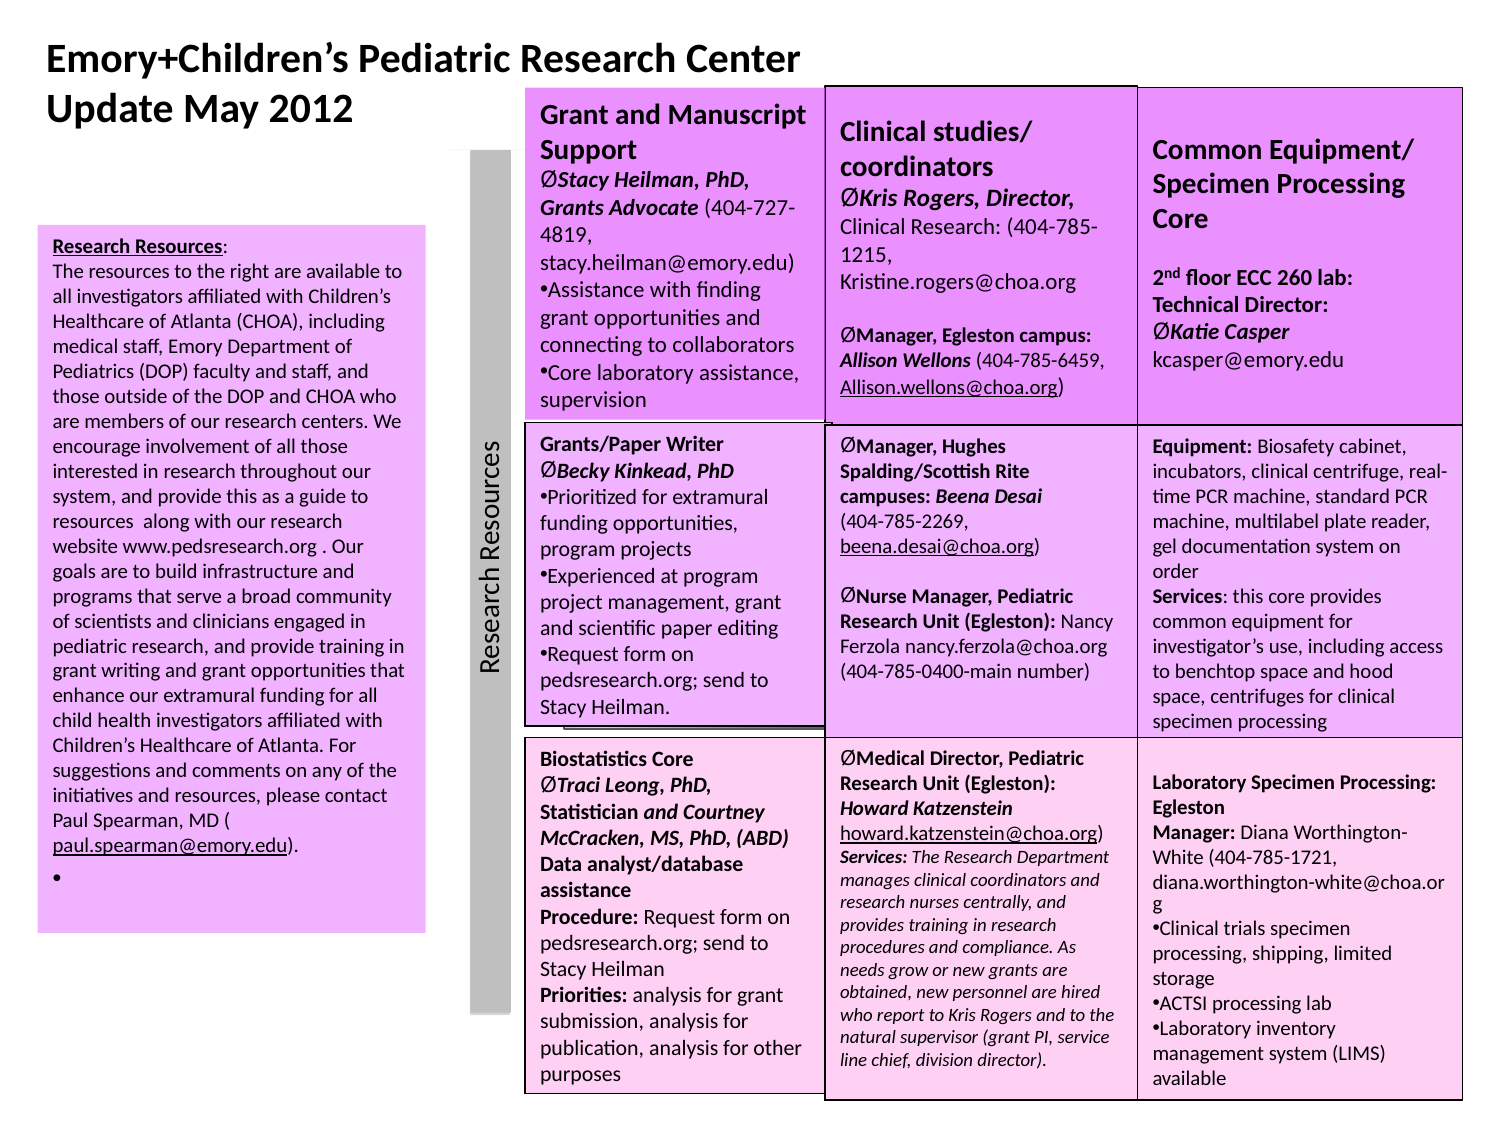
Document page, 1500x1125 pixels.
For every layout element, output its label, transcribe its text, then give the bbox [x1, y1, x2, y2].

text_box Laboratory Specimen Processing: Egleston Manager: Diana Worthington-White (404-785-1721, diana.worthington-white@choa.org Clinical trials specimen processing, shipping, limited storage ACTSI processing lab Laboratory inventory management system (LIMS) available [1137, 737, 1463, 1100]
text_box Research Resources [462, 399, 514, 690]
text_box Medical Director, Pediatric Research Unit (Egleston): Howard Katzenstein howard.katzenstein@choa.org) Services: The Research Department manages clinical coordinators and research nurses centrally, and provides training in research procedures and compliance. As needs grow or new grants are obtained, new personnel are hired who report to Kris Rogers and to the natural supervisor (grant PI, service line chief, division director). [825, 737, 1137, 1100]
text_box Research Resources: The resources to the right are available to all investigators affiliated with Children’s Healthcare of Atlanta (CHOA), including medical staff, Emory Department of Pediatrics (DOP) faculty and staff, and those outside of the DOP and CHOA who are members of our research centers. We encourage involvement of all those interested in research throughout our system, and provide this as a guide to resources along with our research website www.pedsresearch.org . Our goals are to build infrastructure and programs that serve a broad community of scientists and clinicians engaged in pediatric research, and provide training in grant writing and grant opportunities that enhance our extramural funding for all child health investigators affiliated with Children’s Healthcare of Atlanta. For suggestions and comments on any of the initiatives and resources, please contact Paul Spearman, MD (paul.spearman@emory.edu). [37, 224, 426, 933]
text_box Grants/Paper Writer Becky Kinkead, PhD Prioritized for extramural funding opportunities, program projects Experienced at program project management, grant and scientific paper editing Request form on pedsresearch.org; send to Stacy Heilman. [525, 423, 832, 726]
text_box Emory+Children’s Pediatric Research Center Update May 2012 [31, 22, 863, 140]
text_box Equipment: Biosafety cabinet, incubators, clinical centrifuge, real-time PCR machine, standard PCR machine, multilabel plate reader, gel documentation system on order Services: this core provides common equipment for investigator’s use, including access to benchtop space and hood space, centrifuges for clinical specimen processing [1137, 425, 1463, 737]
text_box Grant and Manuscript Support Stacy Heilman, PhD, Grants Advocate (404-727-4819, stacy.heilman@emory.edu) Assistance with finding grant opportunities and connecting to collaborators Core laboratory assistance, supervision [525, 88, 825, 420]
text_box Clinical studies/ coordinators Kris Rogers, Director, Clinical Research: (404-785-1215, Kristine.rogers@choa.org Manager, Egleston campus: Allison Wellons (404-785-6459, Allison.wellons@choa.org) [825, 86, 1138, 425]
text_box [470, 690, 511, 1013]
text_box Biostatistics Core Traci Leong, PhD, Statistician and Courtney McCracken, MS, PhD, (ABD) Data analyst/database assistance Procedure: Request form on pedsresearch.org; send to Stacy Heilman Priorities: analysis for grant submission, analysis for publication, analysis for other purposes [525, 737, 825, 1093]
text_box [450, 149, 532, 399]
text_box Manager, Hughes Spalding/Scottish Rite campuses: Beena Desai (404-785-2269, beena.desai@choa.org) Nurse Manager, Pediatric Research Unit (Egleston): Nancy Ferzola nancy.ferzola@choa.org (404-785-0400-main number) [825, 425, 1137, 737]
text_box Common Equipment/ Specimen Processing Core 2nd floor ECC 260 lab: Technical Director: Katie Casper kcasper@emory.edu [1137, 87, 1463, 425]
